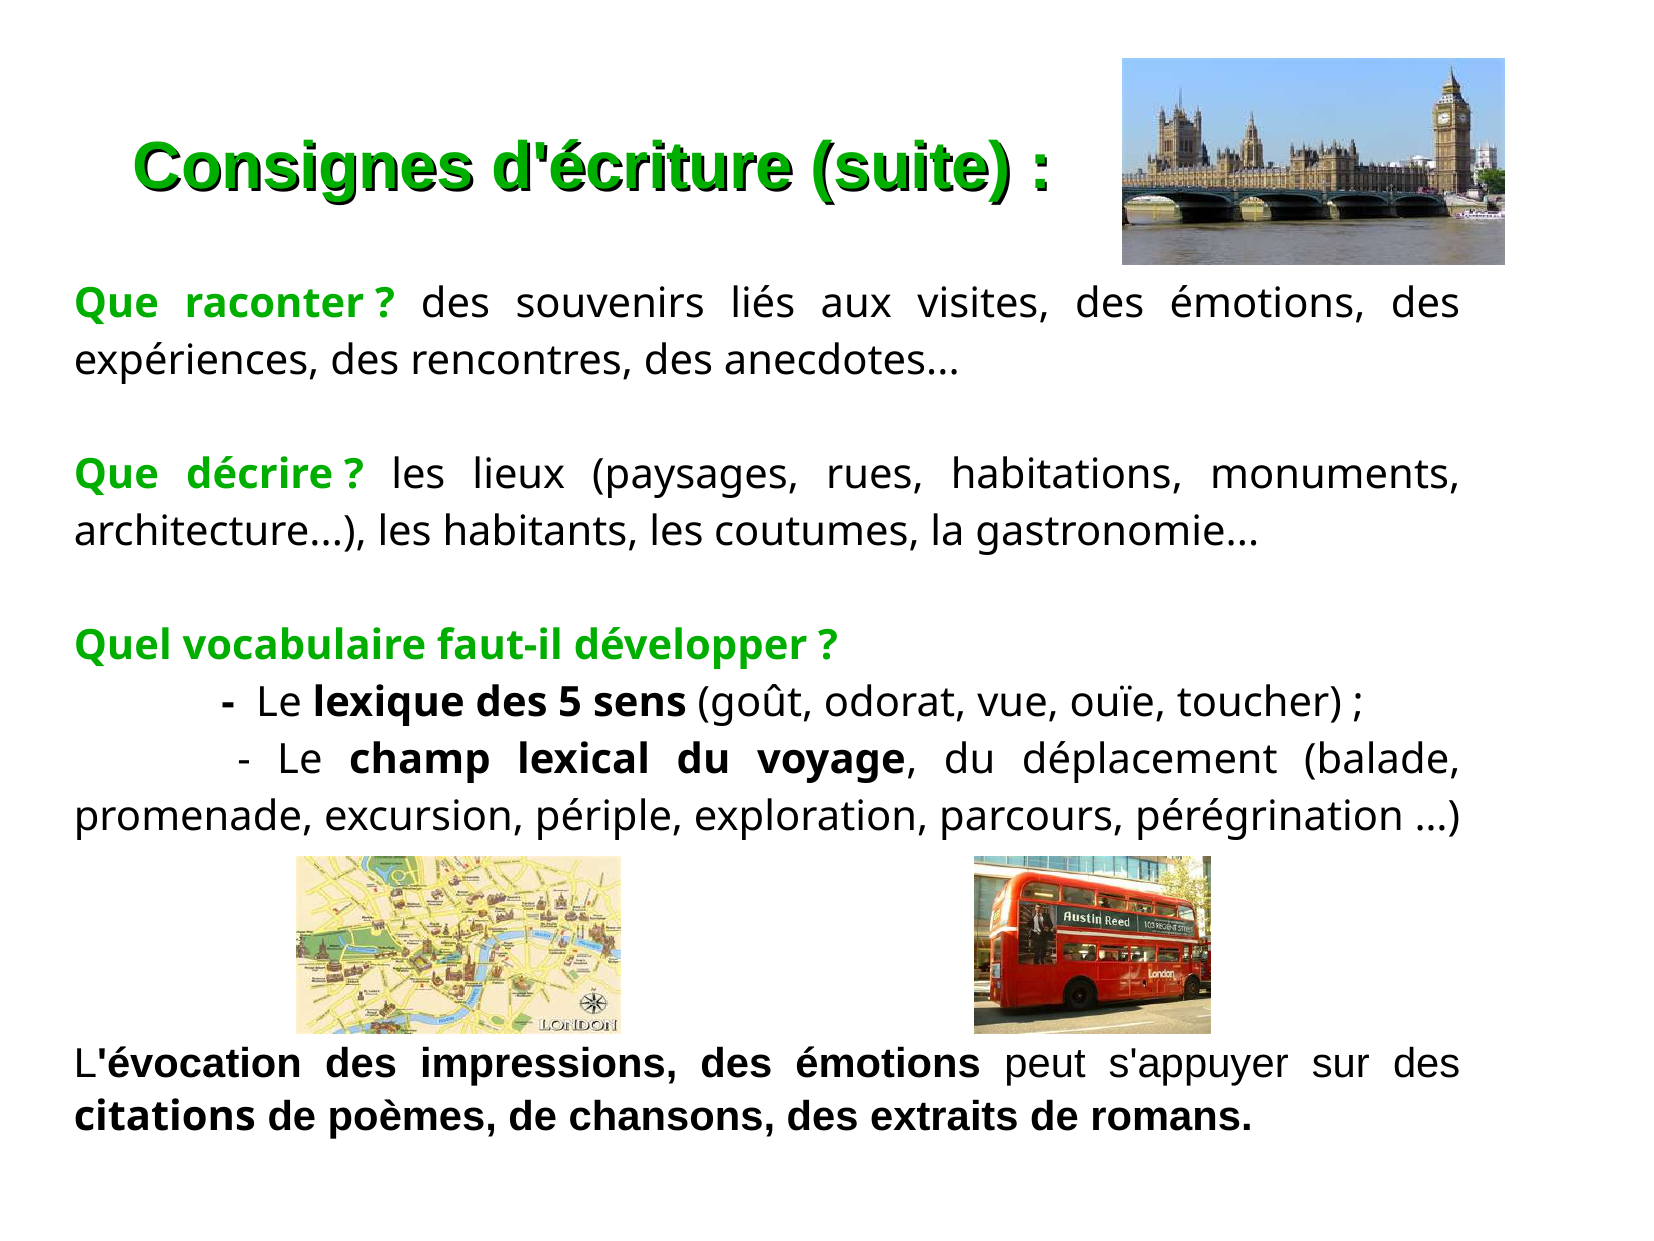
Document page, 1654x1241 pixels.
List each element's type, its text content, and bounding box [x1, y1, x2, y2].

text_box Que raconter ? des souvenirs liés aux visites, des émotions, des expériences, des rencontres, des anecdotes... Que décrire ? les lieux (paysages, rues, habitations, monuments, architecture...), les habitants, les coutumes, la gastronomie... Quel vocabulaire faut-il développer ? - Le lexique des 5 sens (goût, odorat, vue, ouïe, toucher) ; - Le champ lexical du voyage, du déplacement (balade, promenade, excursion, périple, exploration, parcours, pérégrination …) L'évocation des impressions, des émotions peut s'appuyer sur des citations de poèmes, de chansons, des extraits de romans. [59, 265, 1506, 1167]
picture [974, 856, 1211, 1034]
text_box Consignes d'écriture (suite) : [118, 120, 1068, 210]
picture [1122, 58, 1505, 265]
picture [296, 856, 621, 1034]
